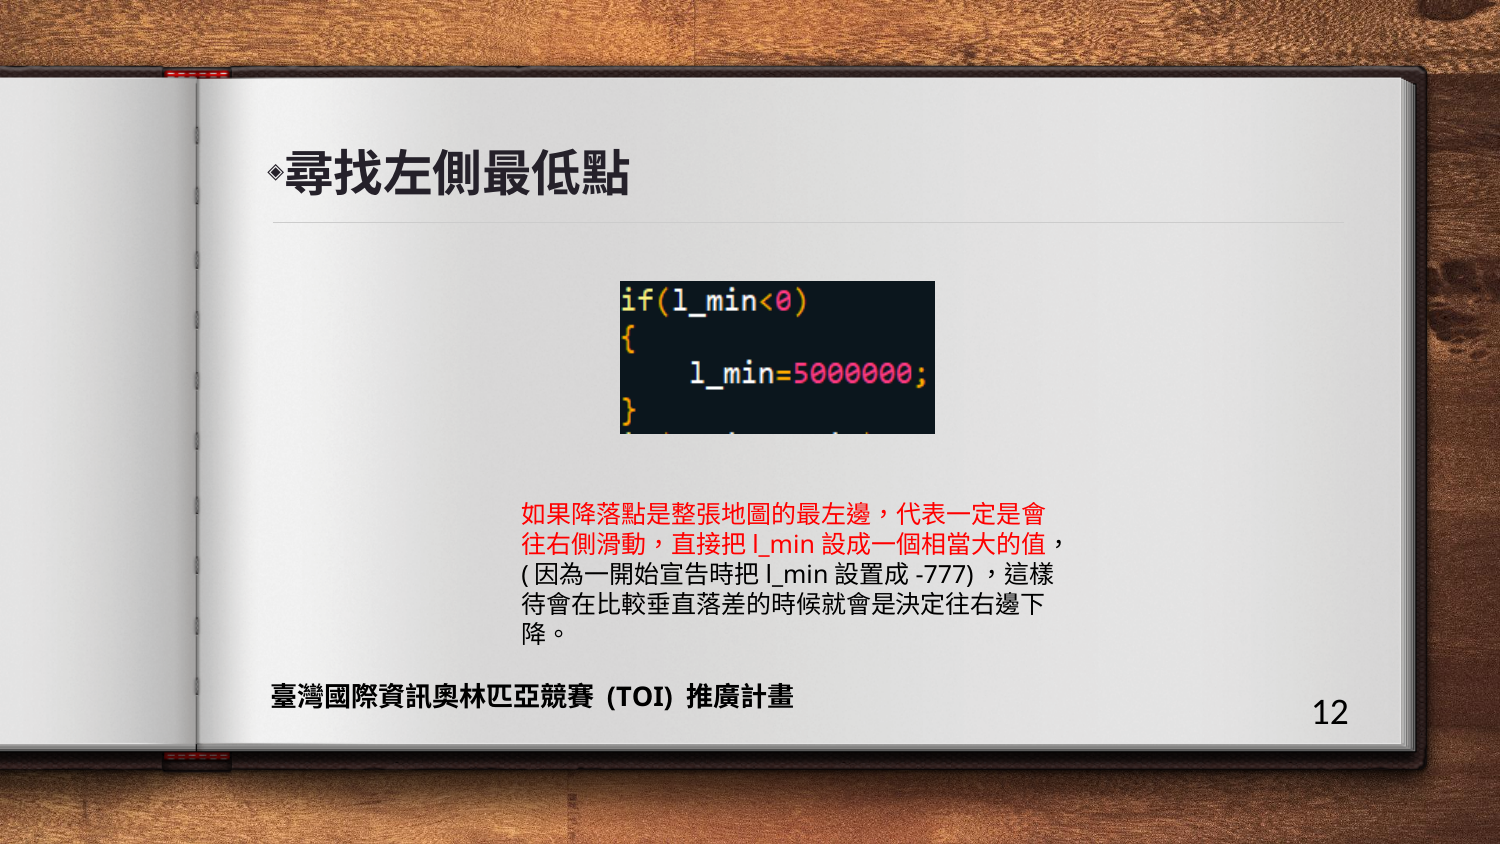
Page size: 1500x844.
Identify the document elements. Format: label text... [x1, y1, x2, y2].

text_box [1295, 672, 1386, 737]
list 尋找左側最低點 [252, 126, 1359, 216]
picture [620, 281, 935, 434]
text_box 如果降落點是整張地圖的最左邊，代表一定是會往右側滑動，直接把l_min設成一個相當大的值，(因為一開始宣告時把l_min設置成-777)，這樣待會在比較垂直落差的時候就會是決定往右邊下降。 [506, 491, 1072, 628]
